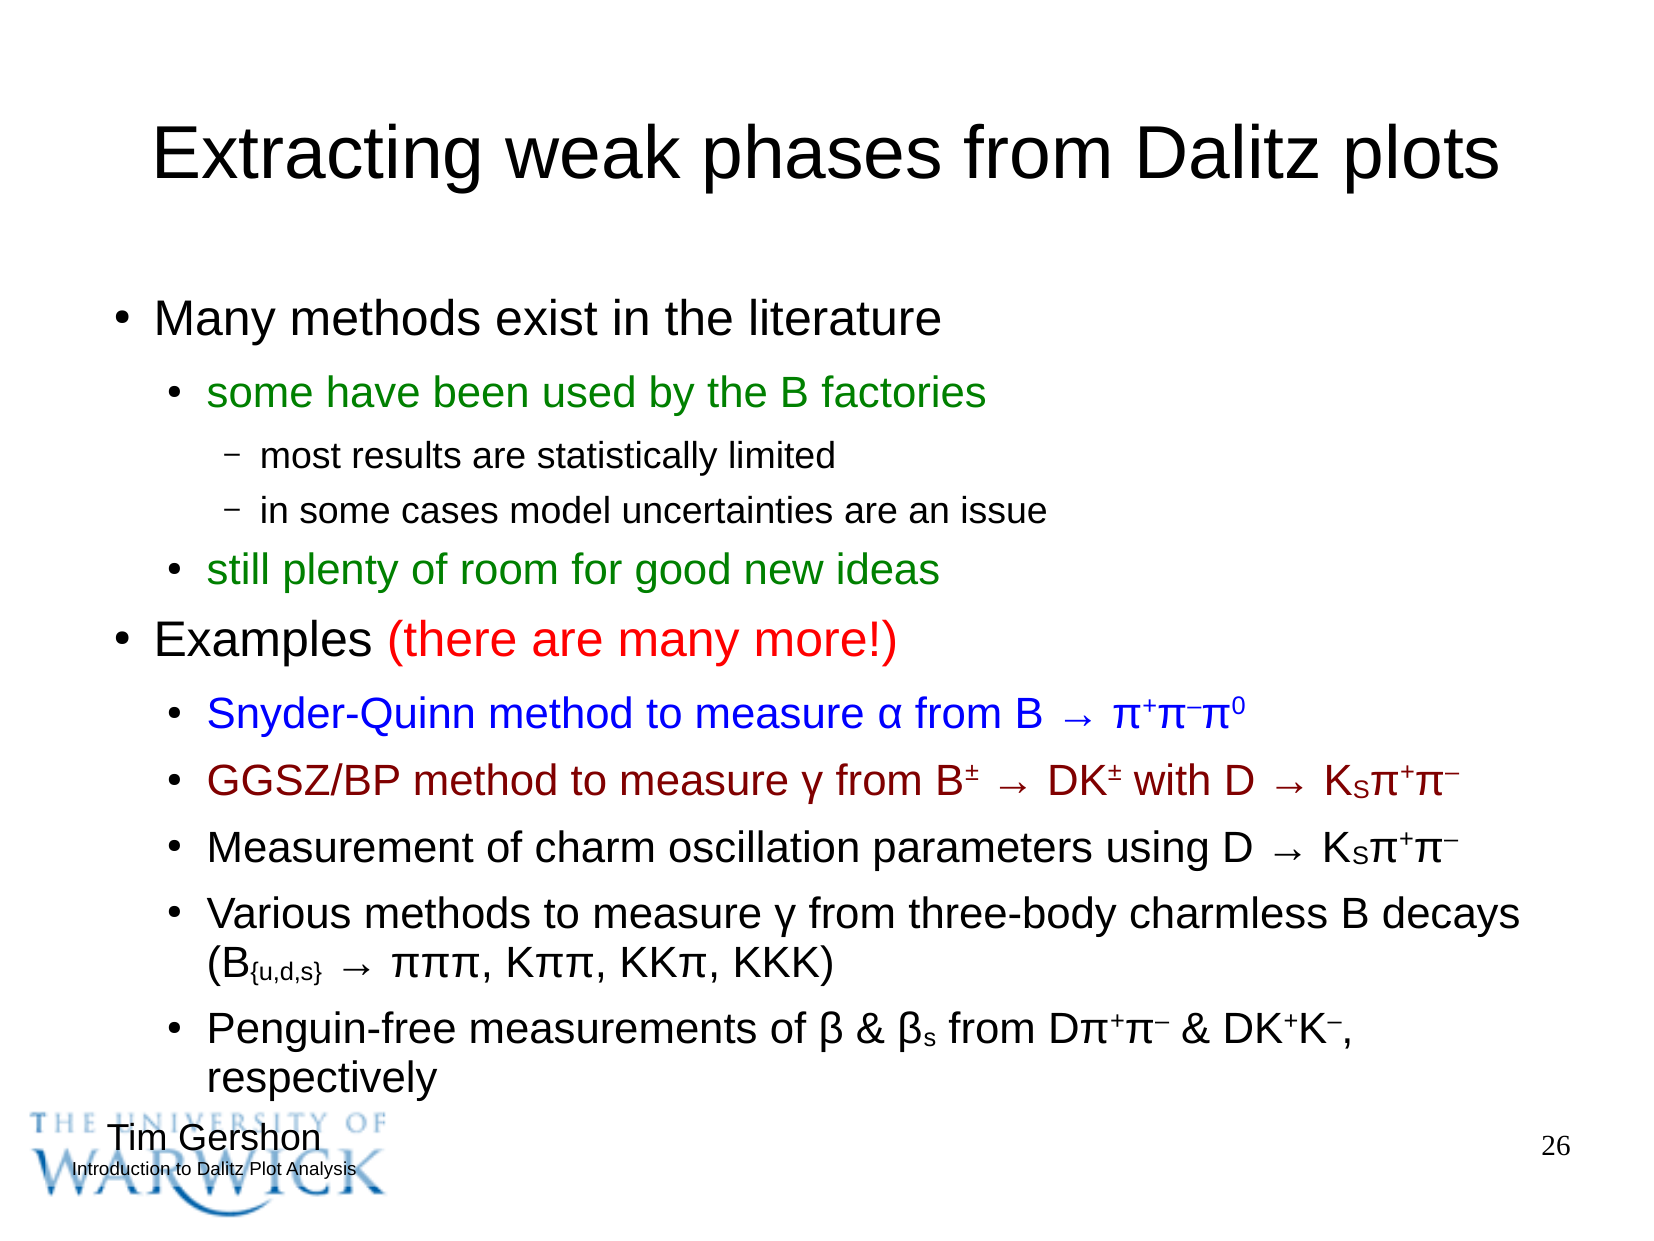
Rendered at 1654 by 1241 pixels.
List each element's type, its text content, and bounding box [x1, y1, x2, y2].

list Many methods exist in the literature some have been used by the B factories most results are statistically limited in some cases model uncertainties are an issue still plenty of room for good new ideas Examples (there are many more!) Snyder-Quinn method to measure α from B → π+π–π0 GGSZ/BP method to measure γ from B± → DK± with D → KSπ+π– Measurement of charm oscillation parameters using D → KSπ+π– Various methods to measure γ from three-body charmless B decays (B{u,d,s} → πππ, Kππ, KKπ, KKK) Penguin-free measurements of β & βs from Dπ+π– & DK+K–, respectively [100, 290, 1589, 1109]
picture [19, 1106, 406, 1232]
title Extracting weak phases from Dalitz plots [82, 56, 1571, 250]
text_box Tim Gershon Introduction to Dalitz Plot Analysis [45, 1108, 383, 1187]
